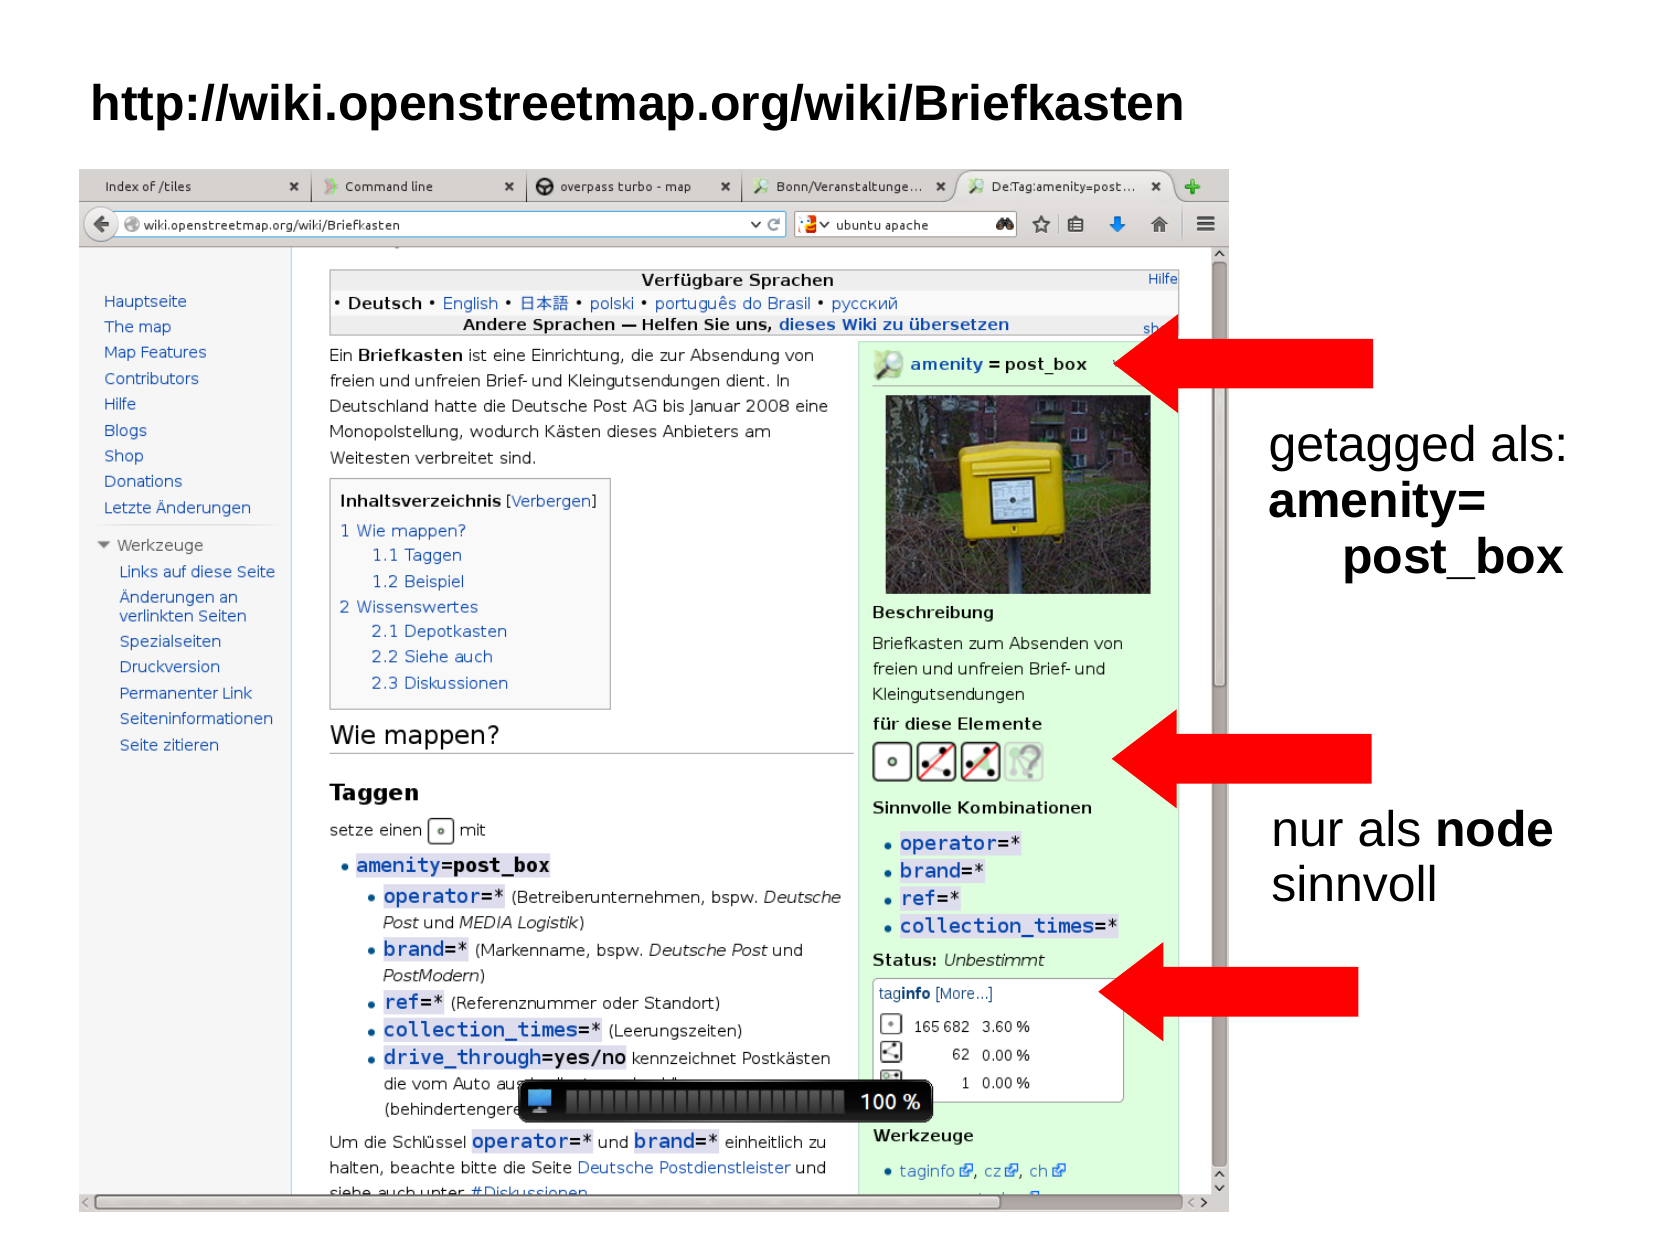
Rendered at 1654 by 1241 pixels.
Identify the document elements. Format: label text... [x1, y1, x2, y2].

picture [79, 169, 1229, 1212]
text_box nur als node sinnvoll [1256, 793, 1625, 921]
text_box [1098, 942, 1359, 1042]
text_box getagged als: amenity= post_box [1253, 408, 1622, 593]
text_box [1111, 709, 1372, 809]
text_box [1113, 313, 1374, 414]
text_box http://wiki.openstreetmap.org/wiki/Briefkasten [75, 67, 1396, 139]
